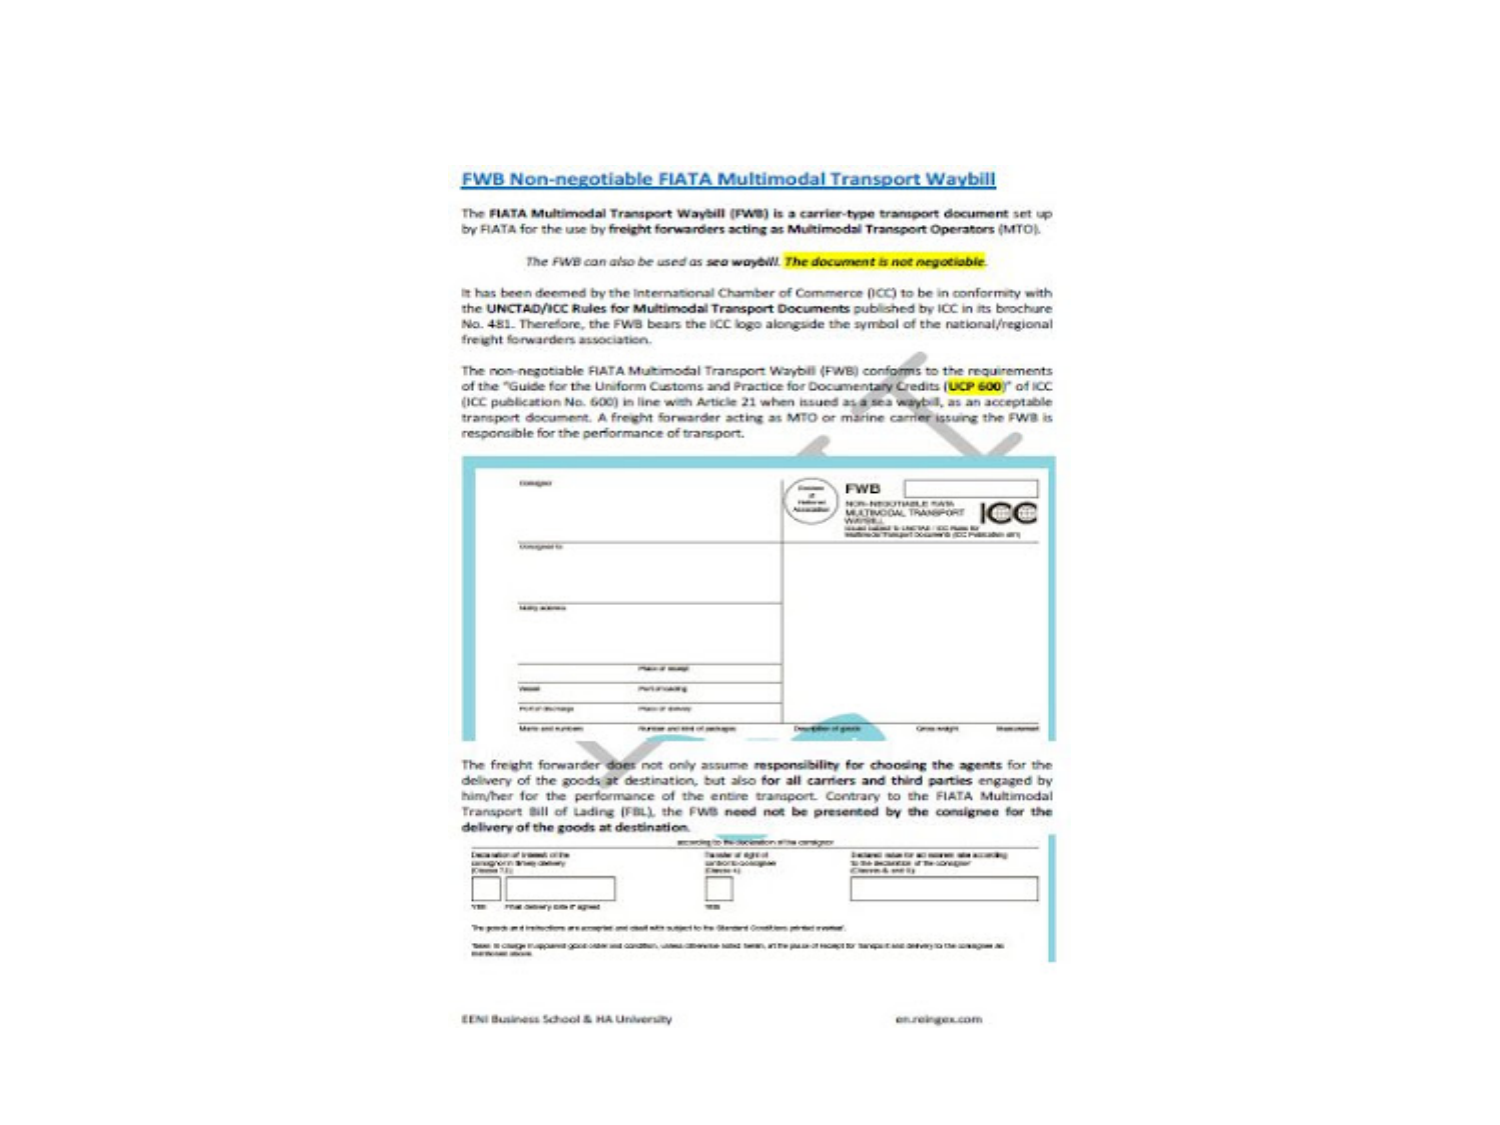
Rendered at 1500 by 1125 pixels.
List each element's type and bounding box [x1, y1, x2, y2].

picture [448, 165, 1071, 1028]
